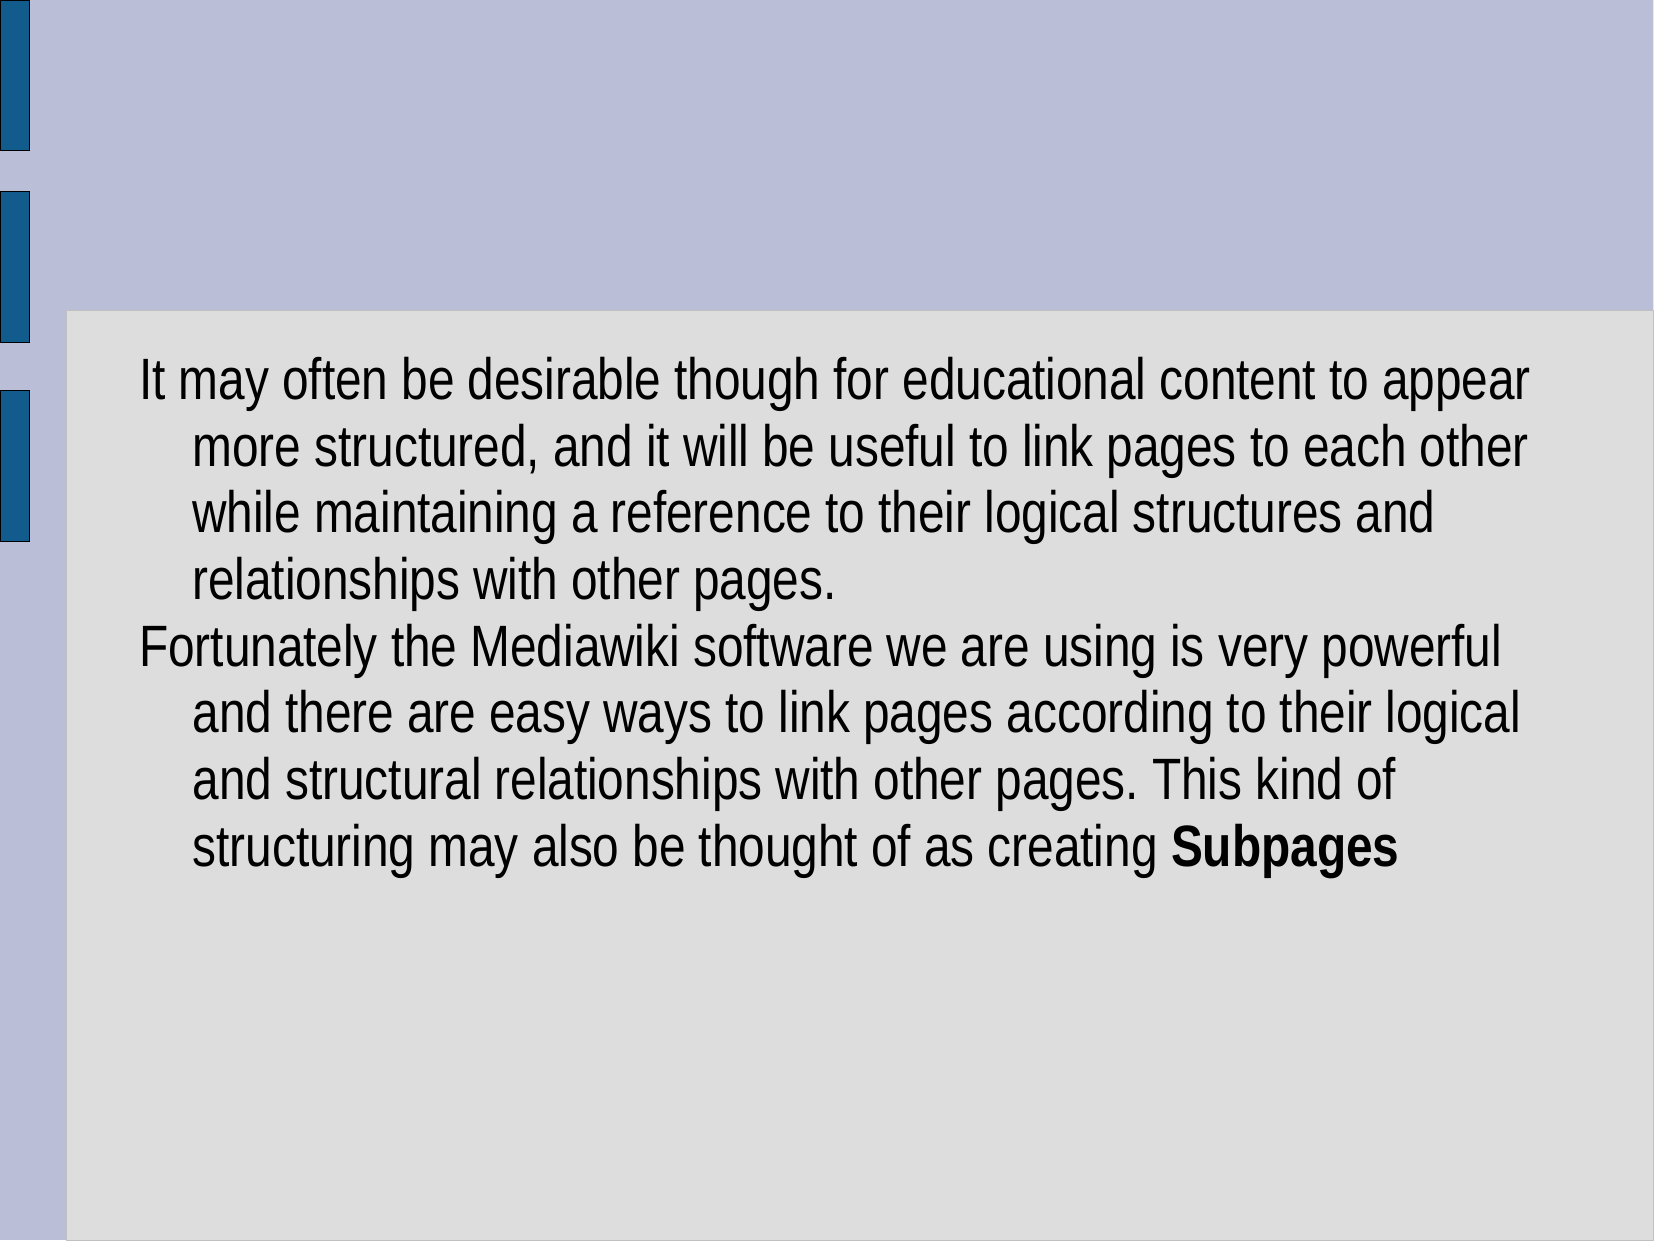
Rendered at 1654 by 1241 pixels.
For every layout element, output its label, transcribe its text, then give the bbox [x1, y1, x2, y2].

list It may often be desirable though for educational content to appear more structured, and it will be useful to link pages to each other while maintaining a reference to their logical structures and relationships with other pages. Fortunately the Mediawiki software we are using is very powerful and there are easy ways to link pages according to their logical and structural relationships with other pages. This kind of structuring may also be thought of as creating Subpages [121, 344, 1534, 942]
